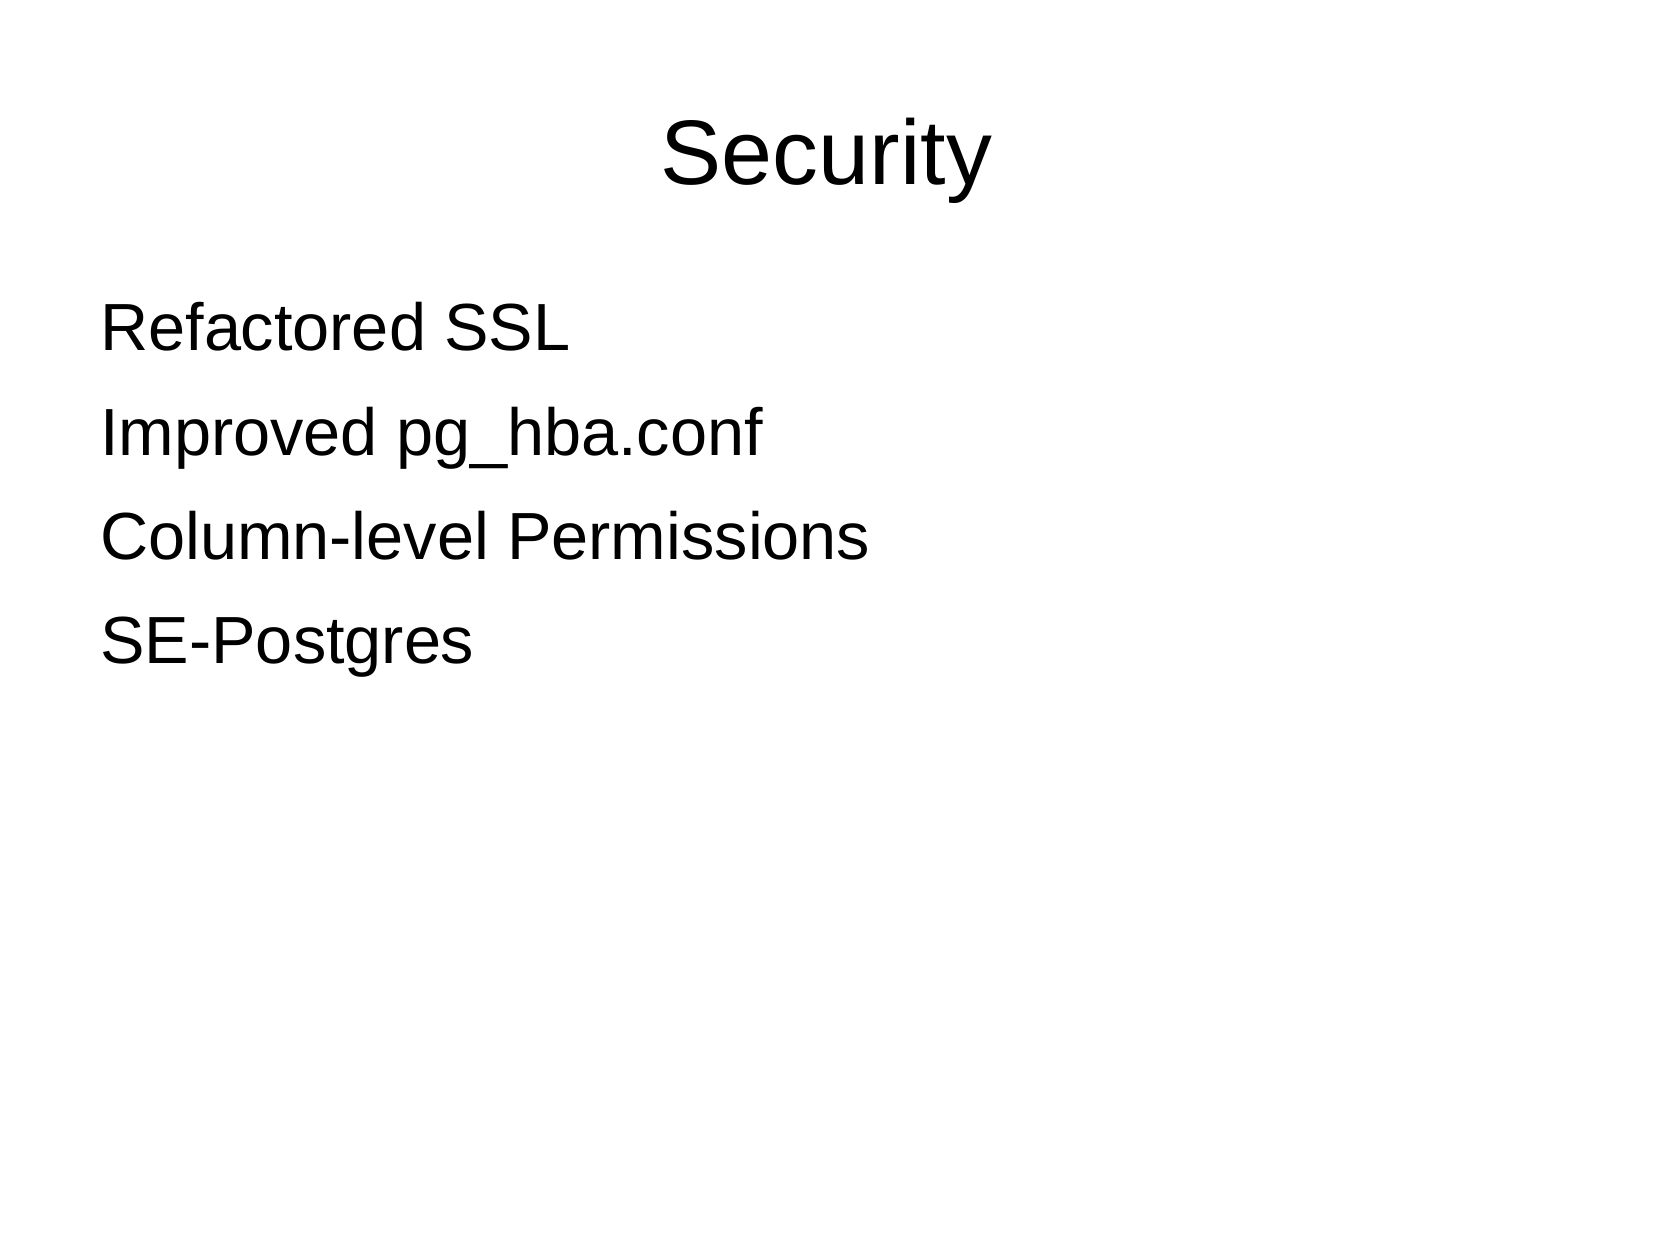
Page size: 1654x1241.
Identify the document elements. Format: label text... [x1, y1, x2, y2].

list Refactored SSL Improved pg_hba.conf Column-level Permissions SE-Postgres [82, 290, 1571, 1094]
title Security [82, 56, 1571, 250]
